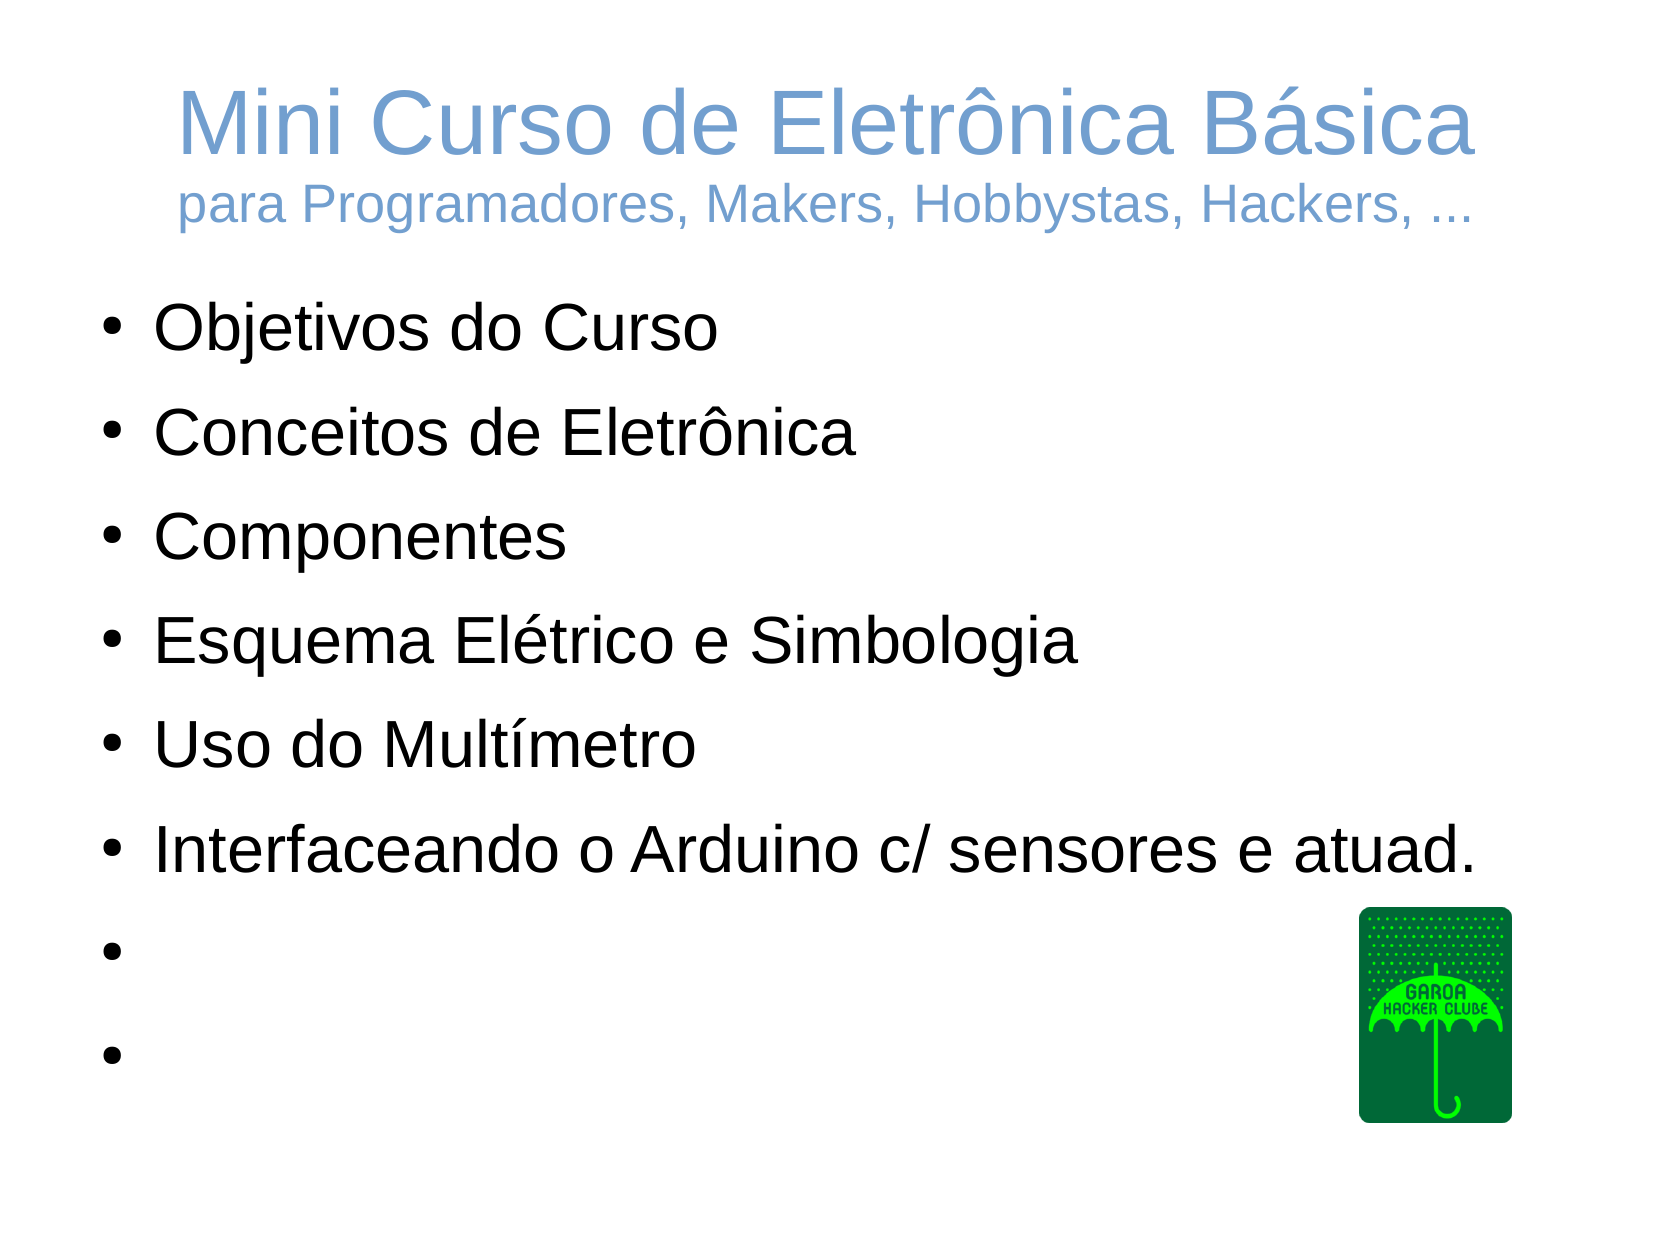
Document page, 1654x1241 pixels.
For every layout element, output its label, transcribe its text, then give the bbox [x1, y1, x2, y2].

list Objetivos do Curso Conceitos de Eletrônica Componentes Esquema Elétrico e Simbologia Uso do Multímetro Interfaceando o Arduino c/ sensores e atuad. [82, 290, 1571, 1010]
picture [1359, 907, 1512, 1123]
title Mini Curso de Eletrônica Básica para Programadores, Makers, Hobbystas, Hackers, ... [82, 49, 1571, 257]
